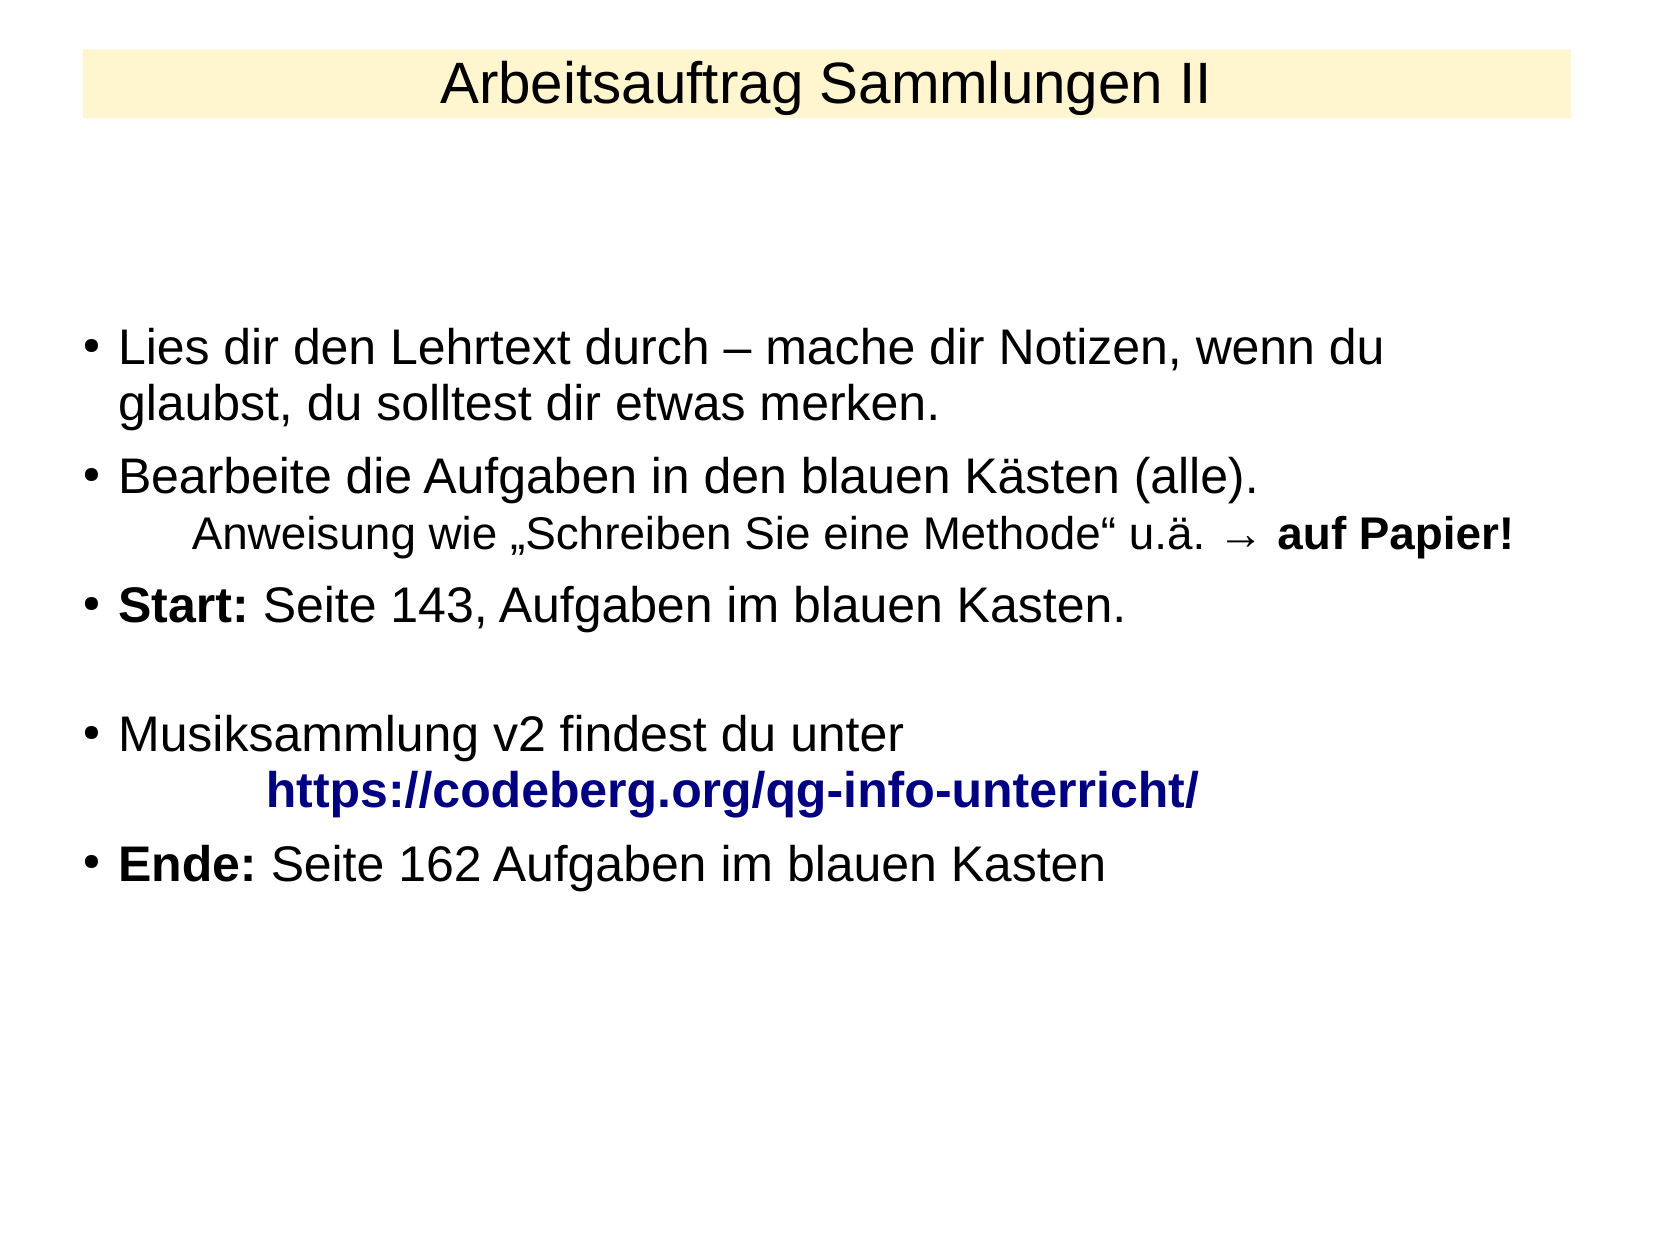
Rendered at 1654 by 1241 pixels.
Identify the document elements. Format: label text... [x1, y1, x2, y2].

title Arbeitsauftrag Sammlungen II [82, 49, 1571, 119]
subtitle Lies dir den Lehrtext durch – mache dir Notizen, wenn du glaubst, du solltest dir etwas merken. Bearbeite die Aufgaben in den blauen Kästen (alle). Anweisung wie „Schreiben Sie eine Methode“ u.ä. → auf Papier! Start: Seite 143, Aufgaben im blauen Kasten. Musiksammlung v2 findest du unter https://codeberg.org/qg-info-unterricht/ Ende: Seite 162 Aufgaben im blauen Kasten [82, 177, 1571, 1034]
